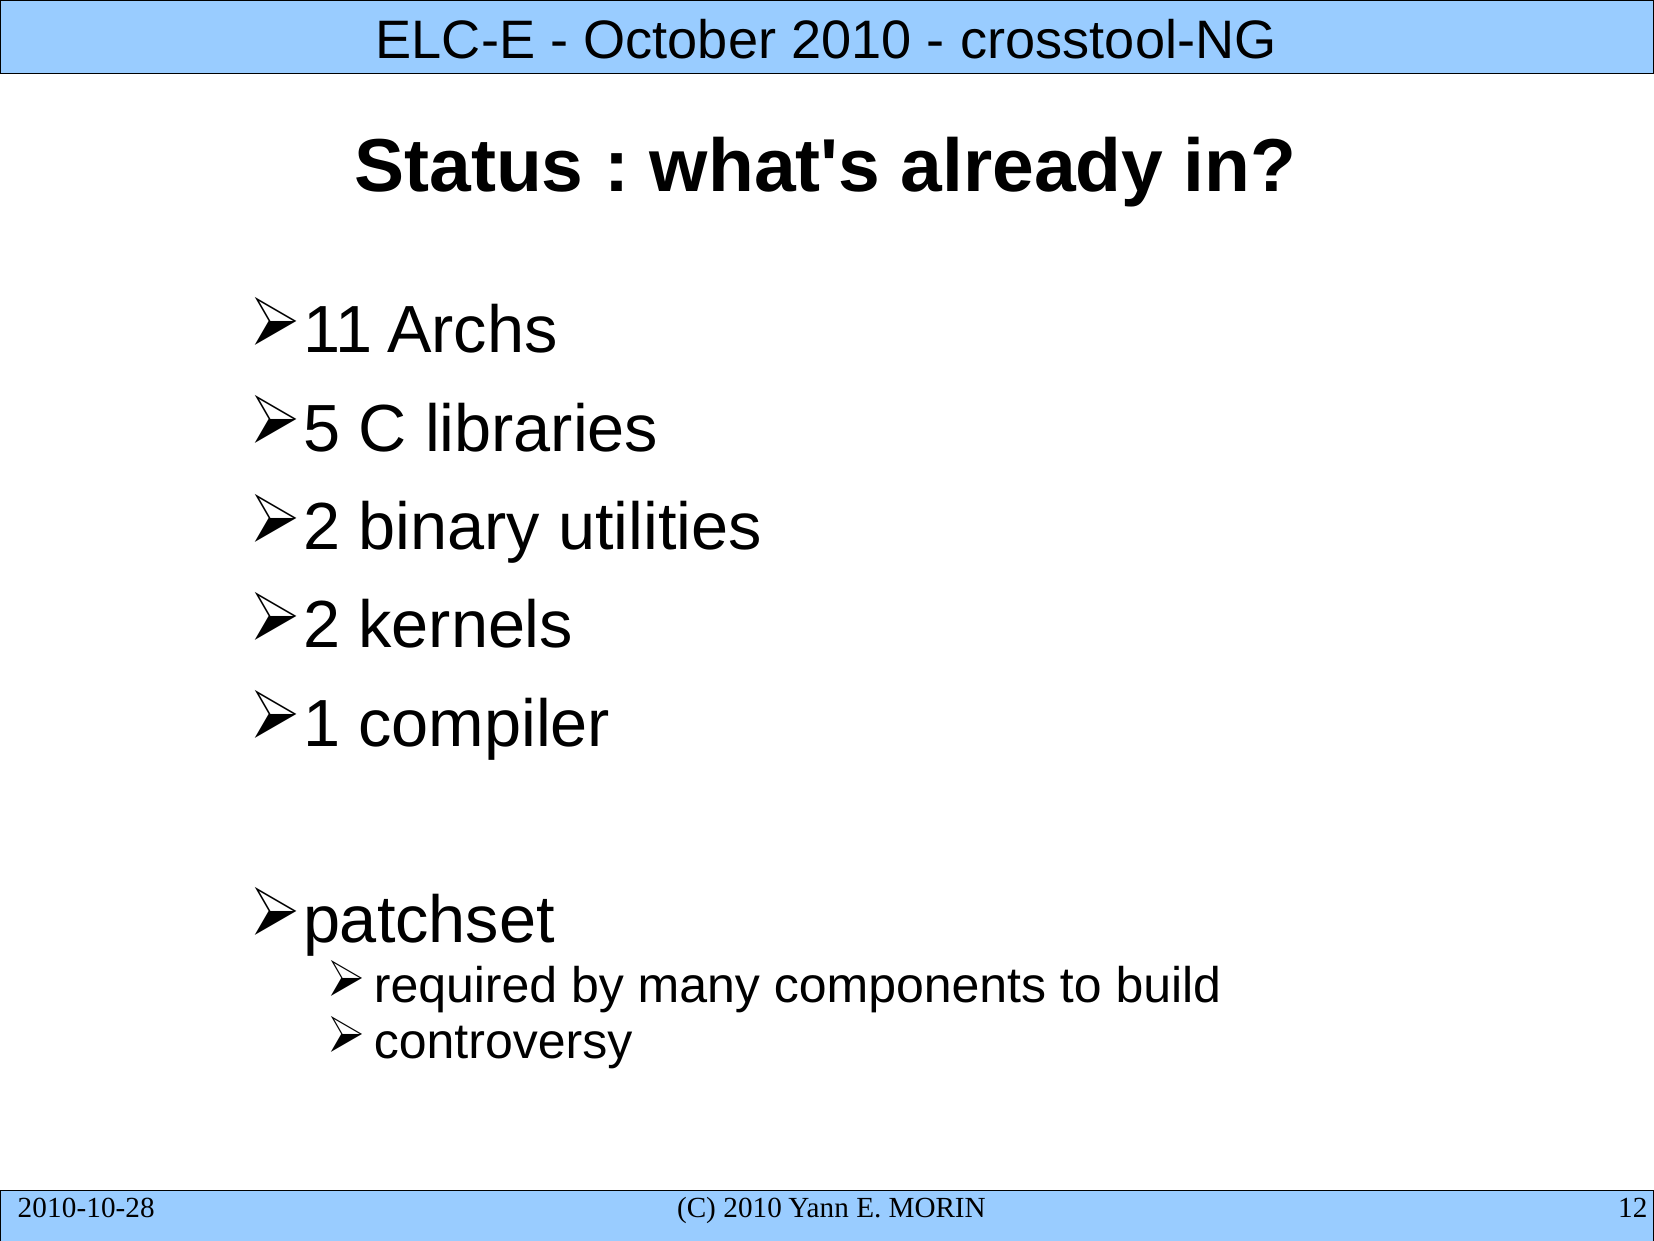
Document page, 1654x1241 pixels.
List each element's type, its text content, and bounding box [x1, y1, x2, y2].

list Status : what's already in? [167, 123, 1467, 222]
list 11 Archs 5 C libraries 2 binary utilities 2 kernels 1 compiler patchset required by many components to build controversy [232, 292, 1468, 1069]
title ELC-E - October 2010 - crosstool-NG [82, 0, 1571, 79]
